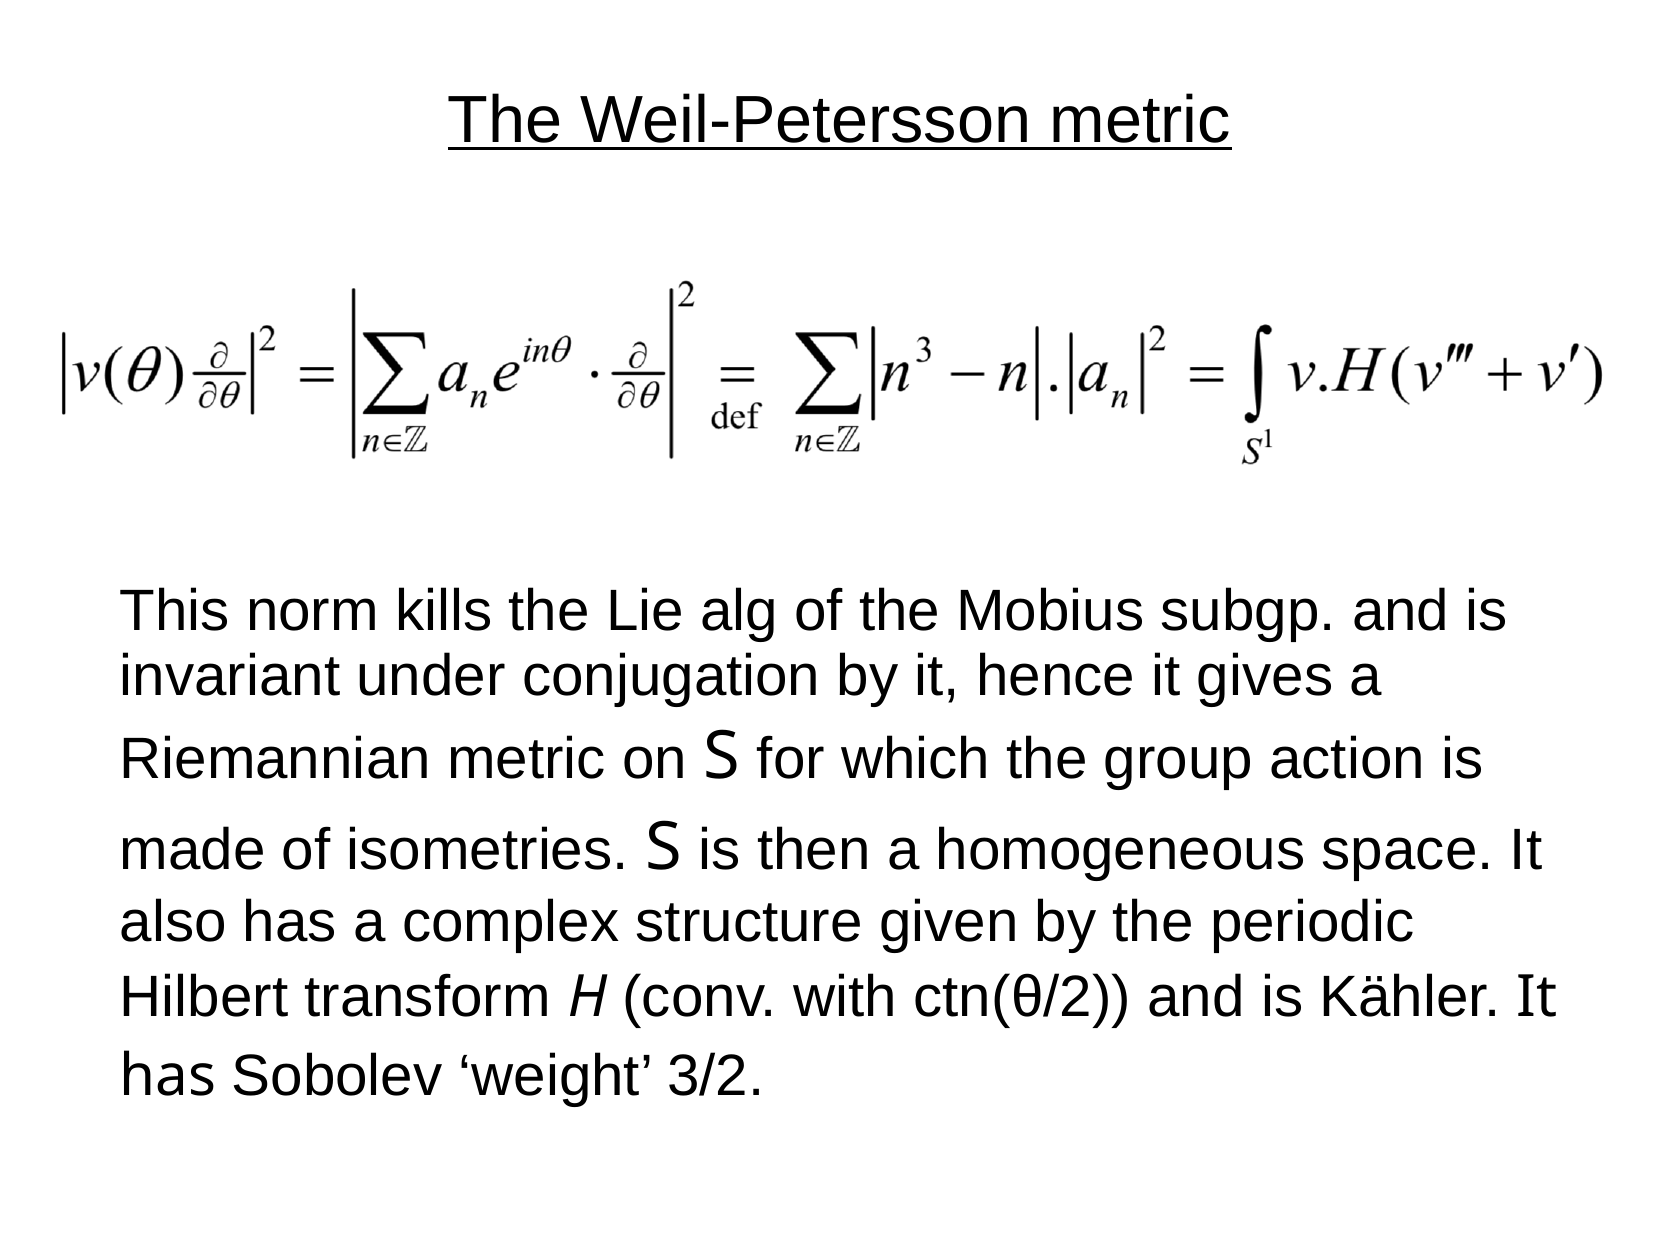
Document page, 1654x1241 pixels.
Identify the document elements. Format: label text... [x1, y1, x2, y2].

text_box The Weil-Petersson metric [150, 75, 1531, 165]
picture [53, 269, 1614, 474]
text_box This norm kills the Lie alg of the Mobius subgp. and is invariant under conjugation by it, hence it gives a Riemannian metric on S for which the group action is made of isometries. S is then a homogeneous space. It also has a complex structure given by the periodic Hilbert transform H (conv. with ctn(θ/2)) and is Kähler. It has Sobolev ‘weight’ 3/2. [105, 570, 1576, 1094]
